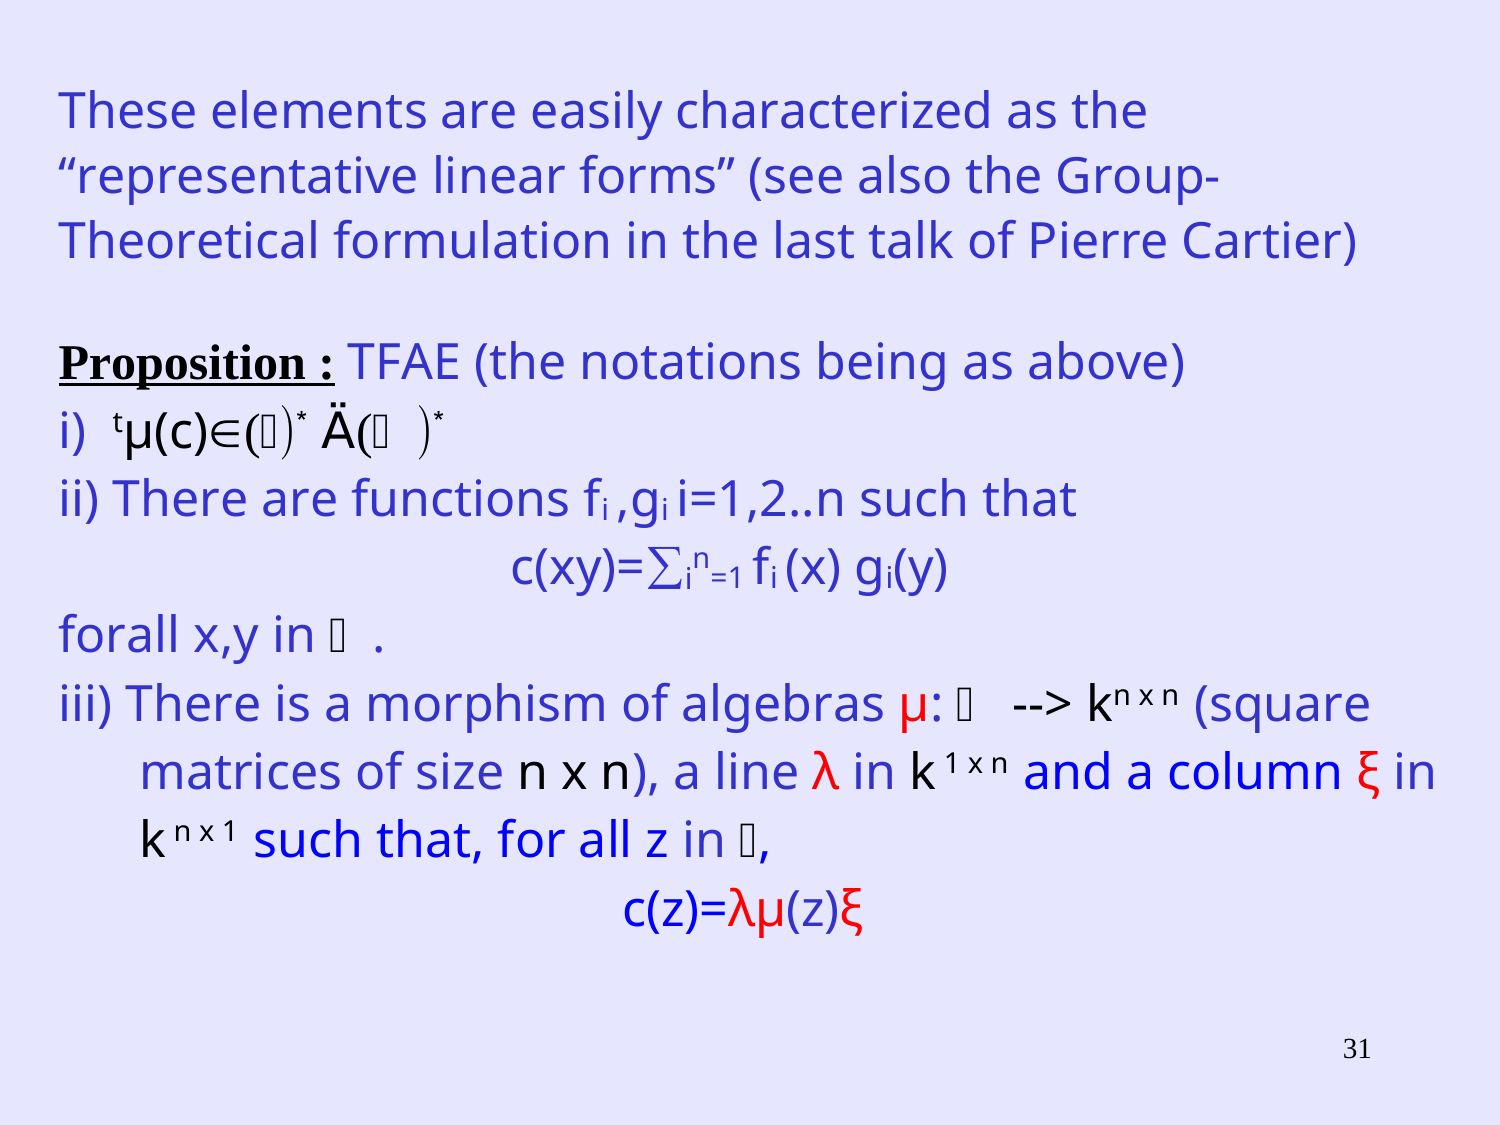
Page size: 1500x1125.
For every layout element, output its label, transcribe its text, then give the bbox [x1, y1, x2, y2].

text_box These elements are easily characterized as the “representative linear forms” (see also the Group-Theoretical formulation in the last talk of Pierre Cartier) Proposition : TFAE (the notations being as above) i) tµ(c)()* Ä( )* ii) There are functions fi ,gi i=1,2..n such that c(xy)=∑in=1 fi (x) gi(y) forall x,y in  . iii) There is a morphism of algebras μ:  --> kn x n (square matrices of size n x n), a line λ in k 1 x n and a column ξ in k n x 1 such that, for all z in , c(z)=λμ(z)ξ [43, 69, 1455, 1116]
